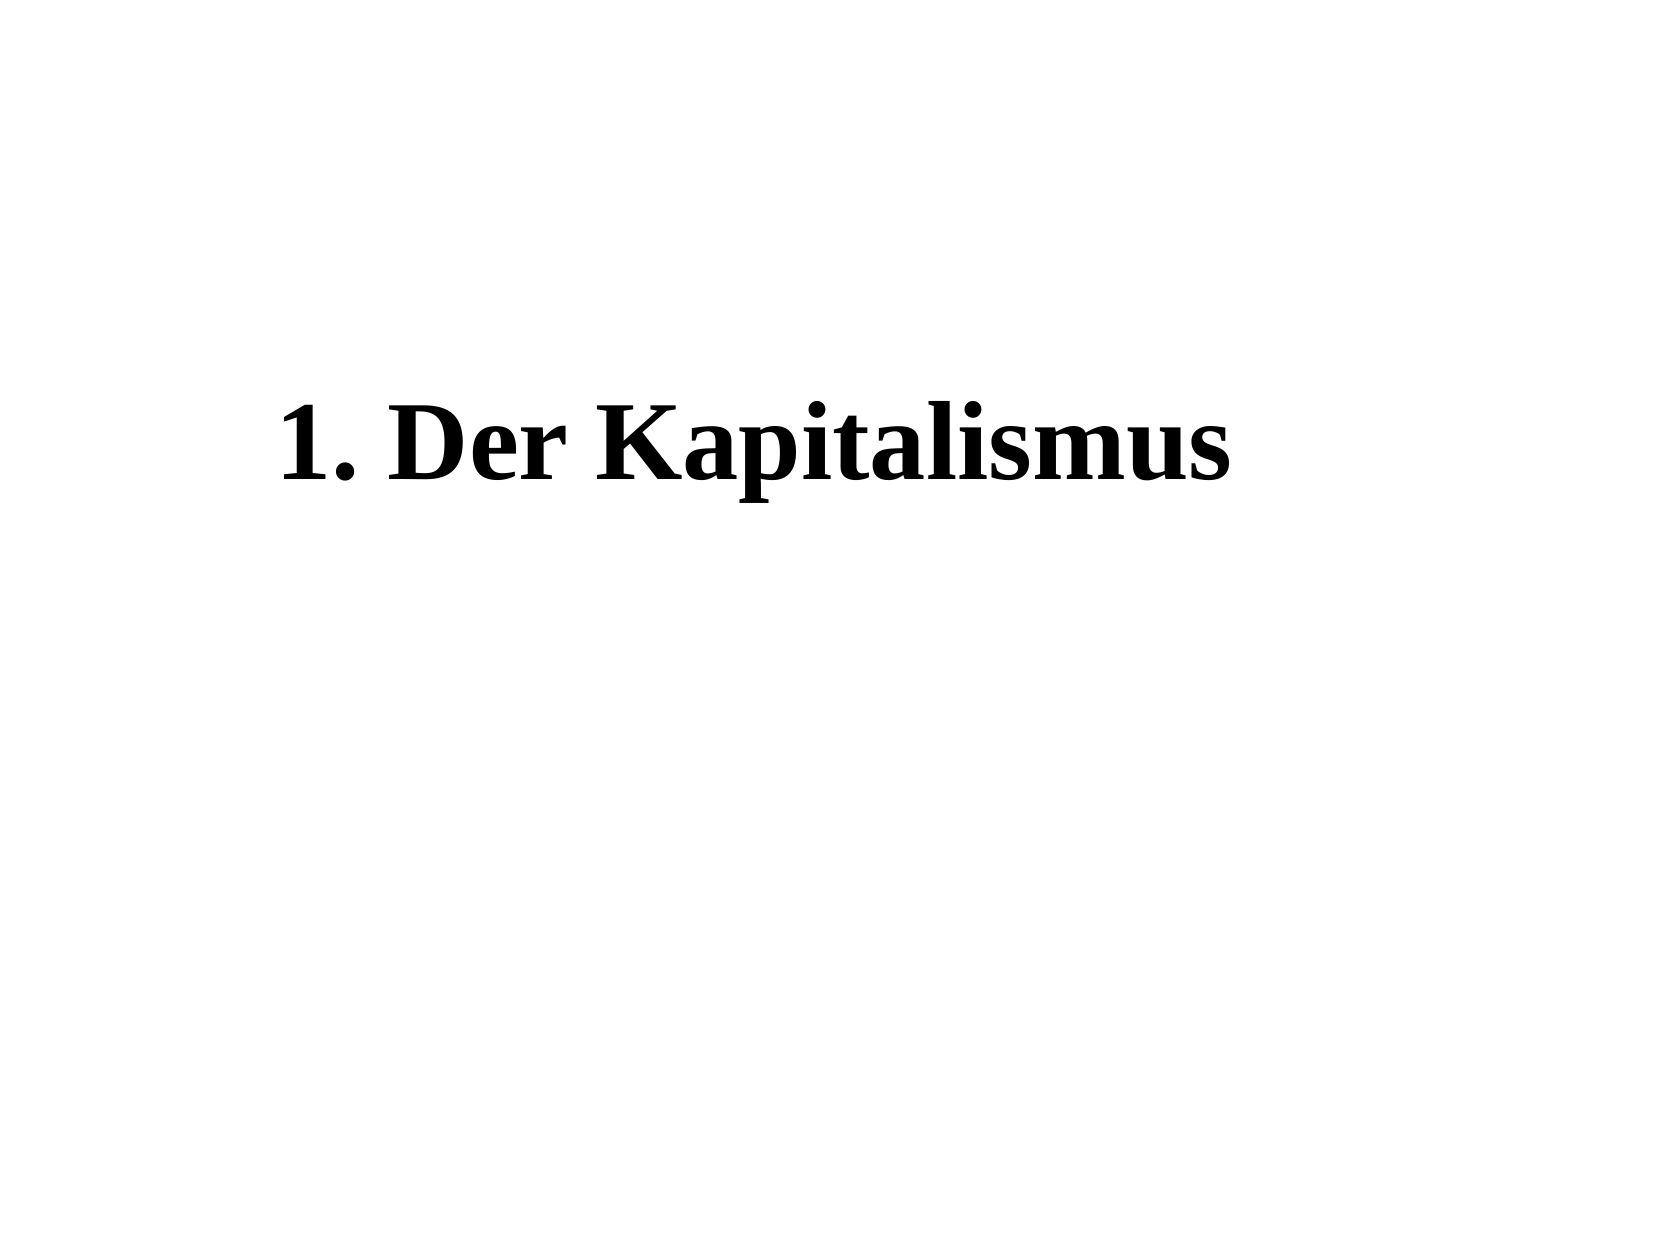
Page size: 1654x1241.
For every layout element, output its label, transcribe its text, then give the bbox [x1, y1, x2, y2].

text_box 1. Der Kapitalismus [260, 372, 1417, 512]
